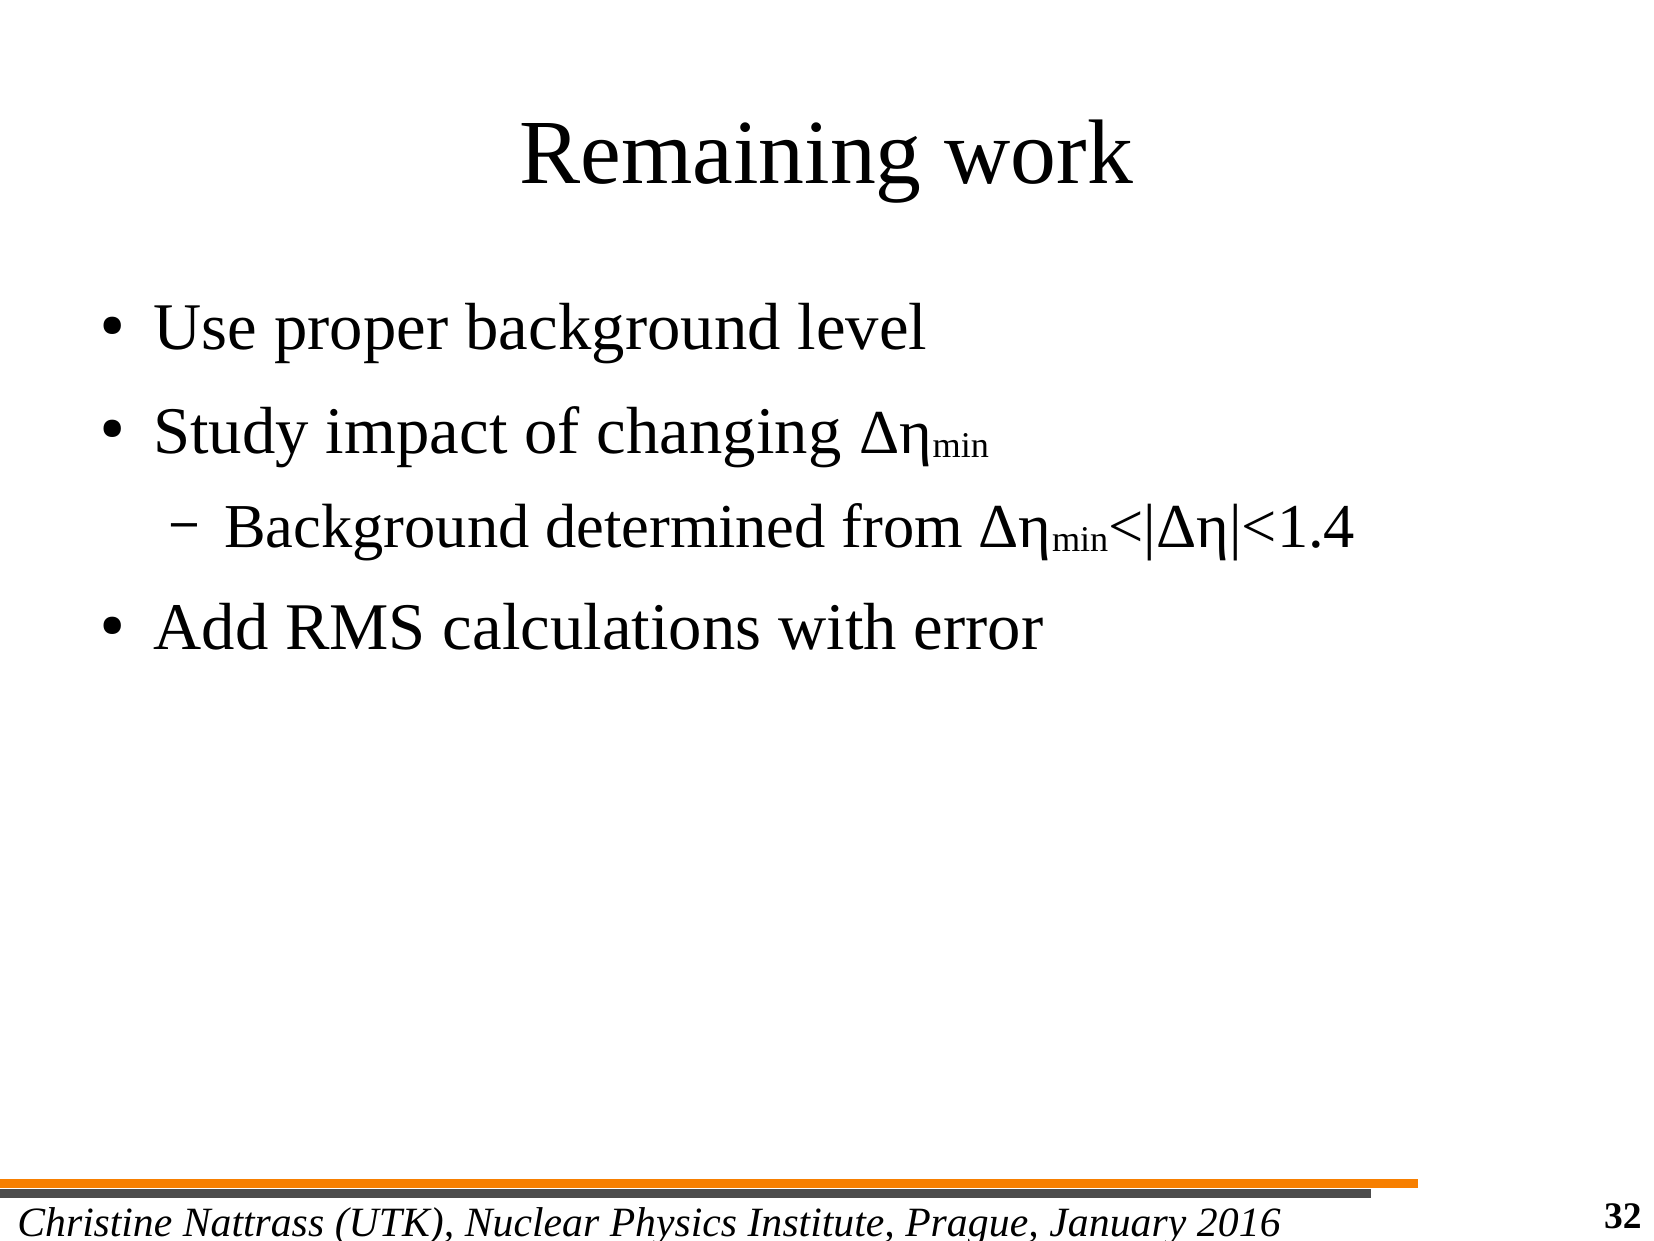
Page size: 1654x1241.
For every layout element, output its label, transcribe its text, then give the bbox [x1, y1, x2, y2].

list Use proper background level Study impact of changing Δηmin Background determined from Δηmin<|Δη|<1.4 Add RMS calculations with error [82, 290, 1571, 1010]
title Remaining work [82, 49, 1571, 257]
